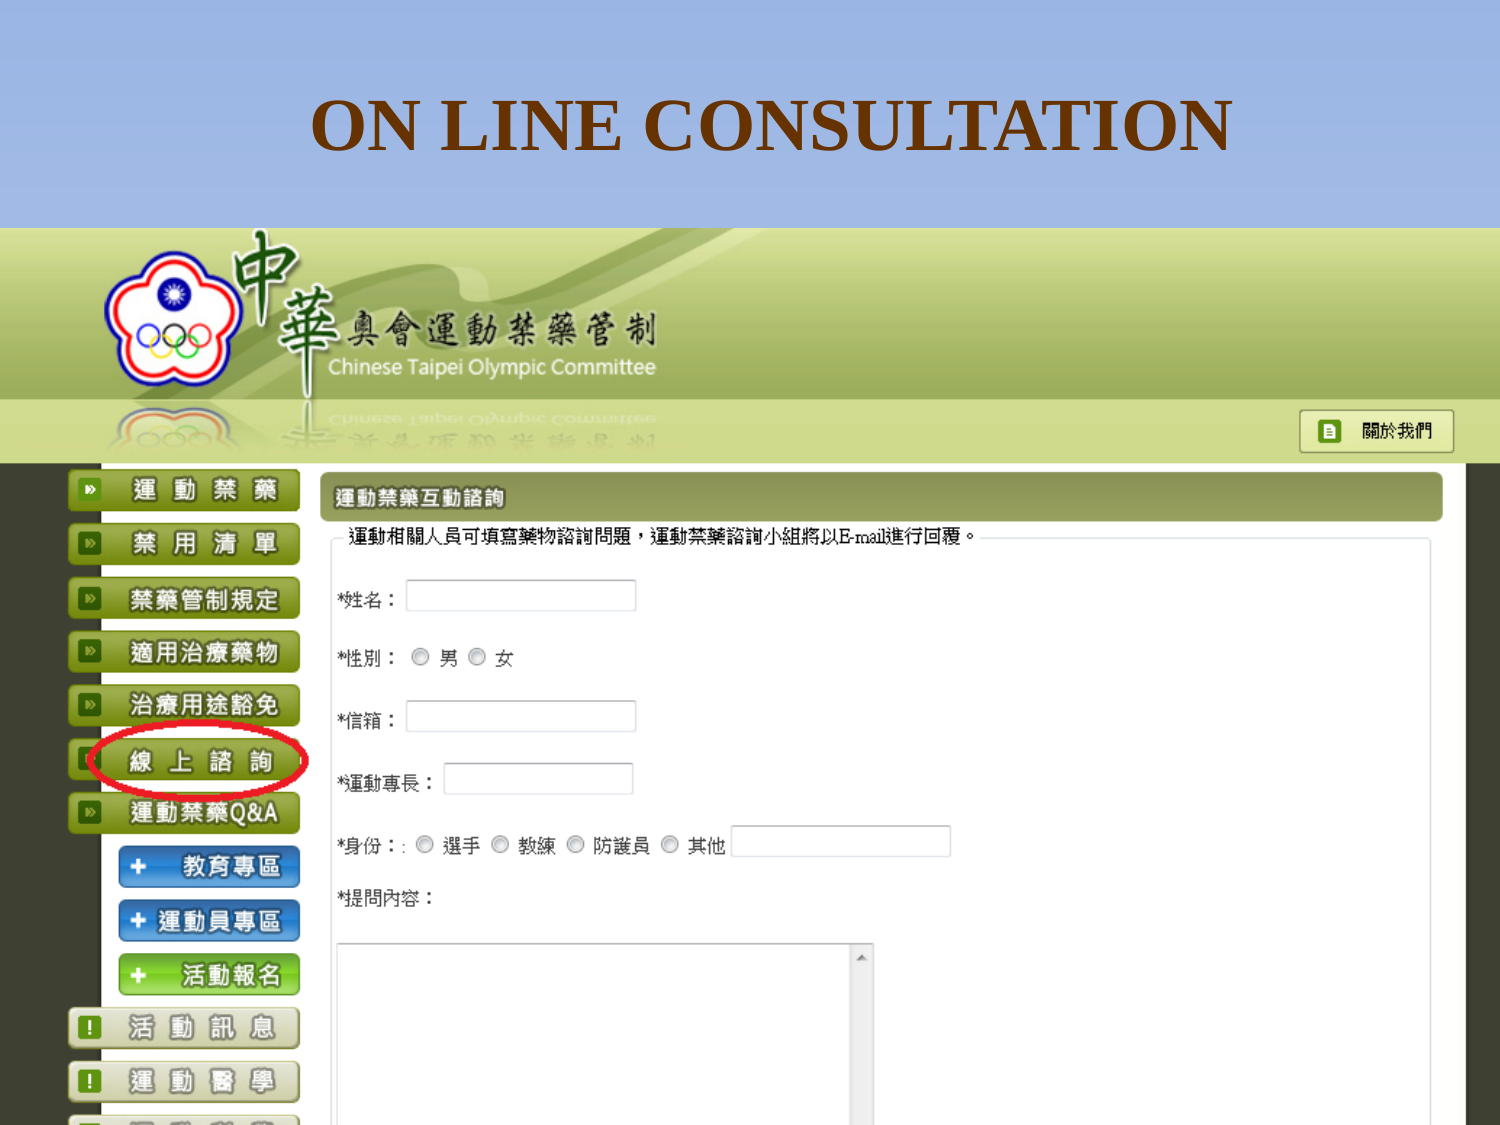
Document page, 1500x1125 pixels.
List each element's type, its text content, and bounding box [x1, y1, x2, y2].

title ON LINE CONSULTATION [75, 45, 1300, 197]
picture [0, 228, 1500, 1125]
